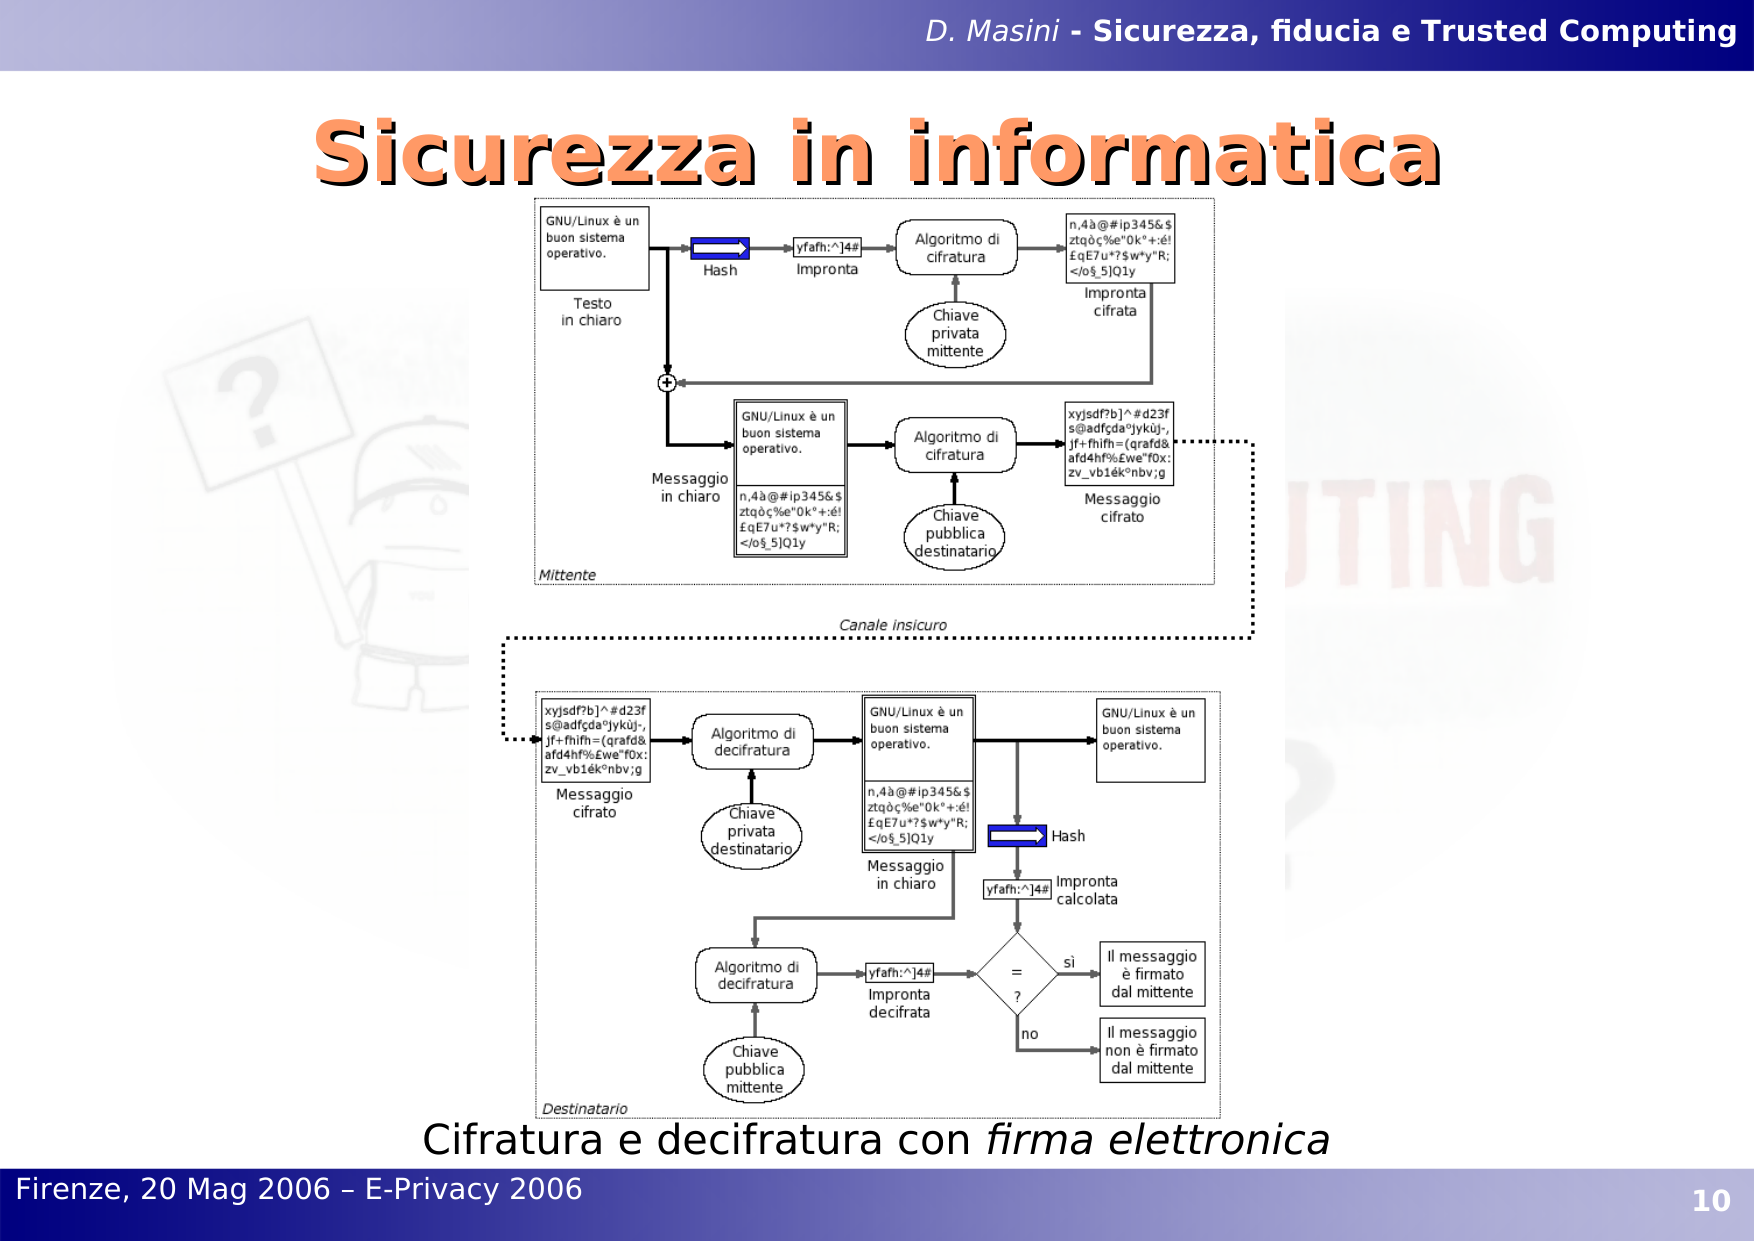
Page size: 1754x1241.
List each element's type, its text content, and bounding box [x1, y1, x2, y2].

picture [0, 0, 1754, 1241]
text_box D. Masini - Sicurezza, fiducia e Trusted Computing [602, 7, 1754, 63]
text_box Firenze, 20 Mag 2006 – E-Privacy 2006 [0, 1175, 1314, 1234]
text_box <number> [1641, 1185, 1732, 1223]
title Sicurezza in informatica [87, 49, 1667, 257]
text_box Cifratura e decifratura con firma elettronica [93, 1117, 1661, 1180]
